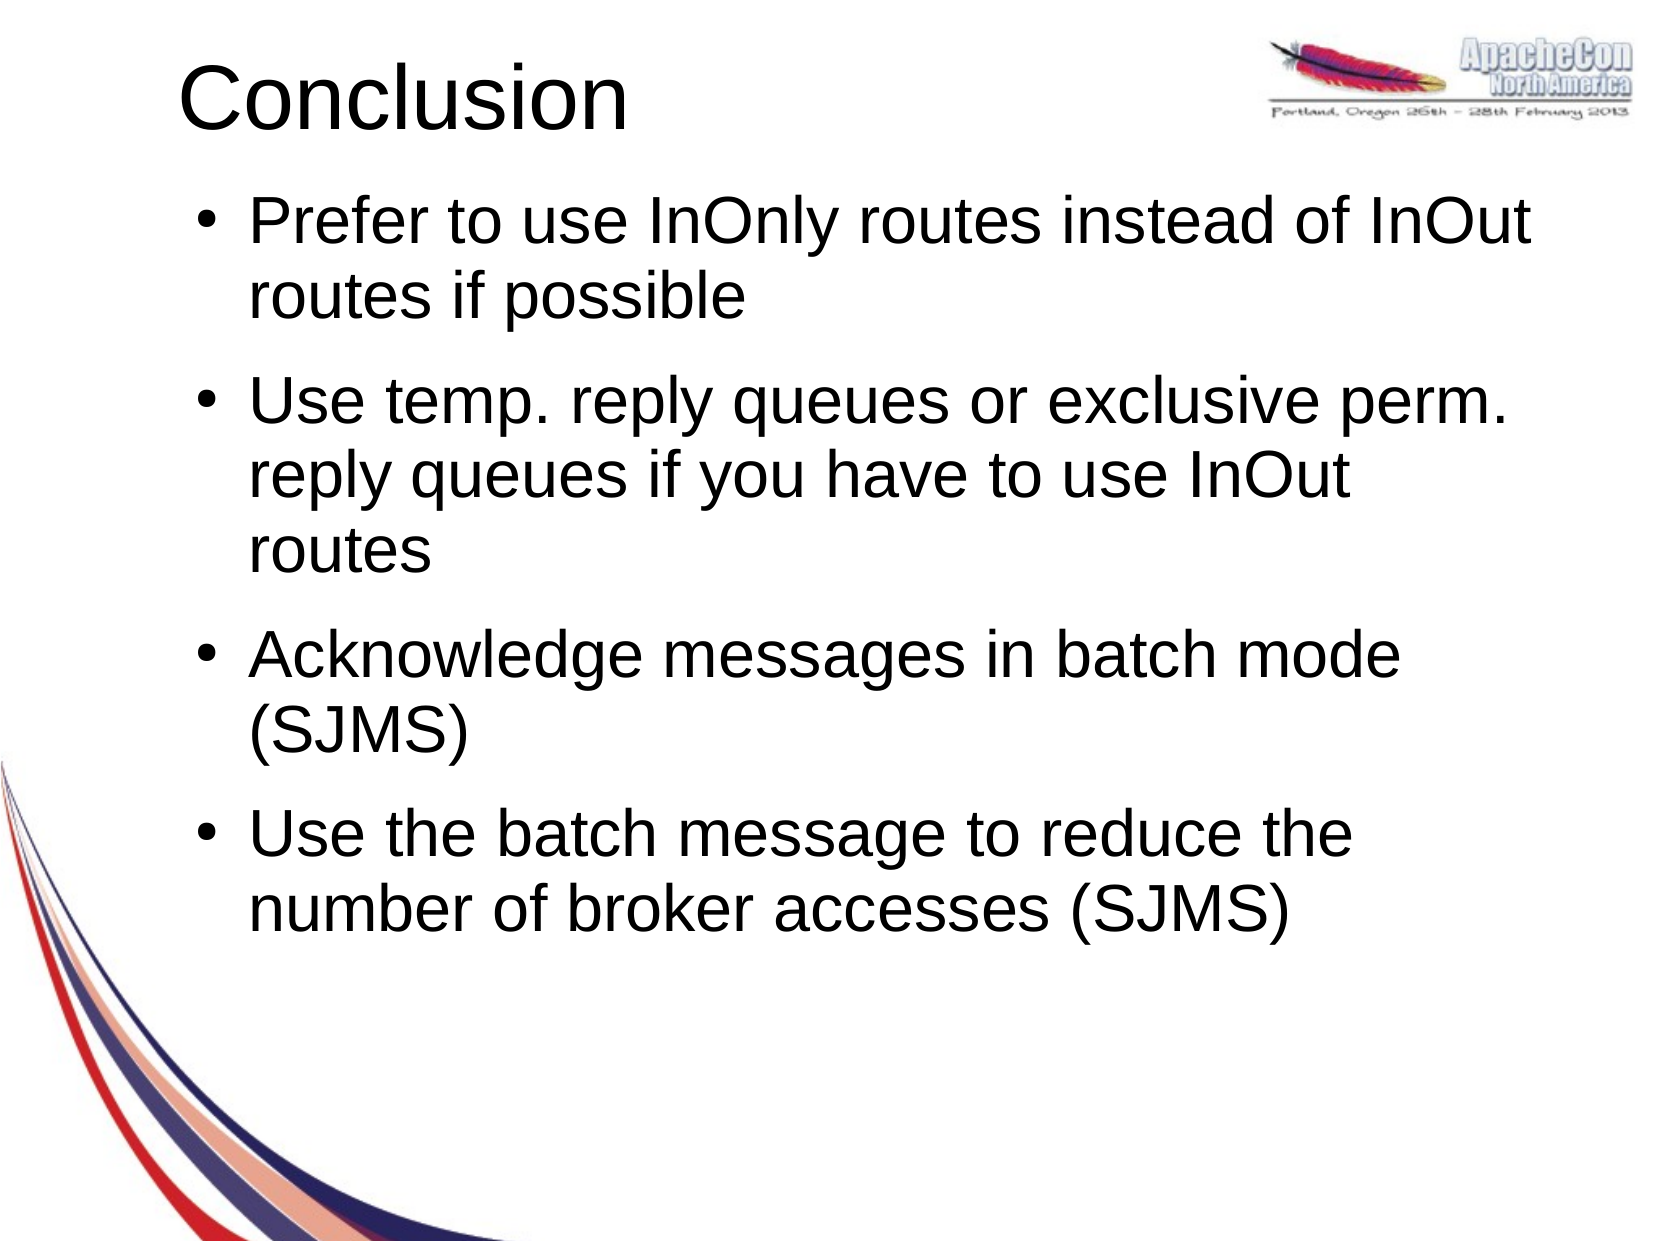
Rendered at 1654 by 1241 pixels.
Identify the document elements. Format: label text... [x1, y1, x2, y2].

title Conclusion [177, 41, 1536, 154]
list Prefer to use InOnly routes instead of InOut routes if possible Use temp. reply queues or exclusive perm. reply queues if you have to use InOut routes Acknowledge messages in batch mode (SJMS) Use the batch message to reduce the number of broker accesses (SJMS) [177, 183, 1536, 1002]
picture [0, 0, 1654, 1241]
